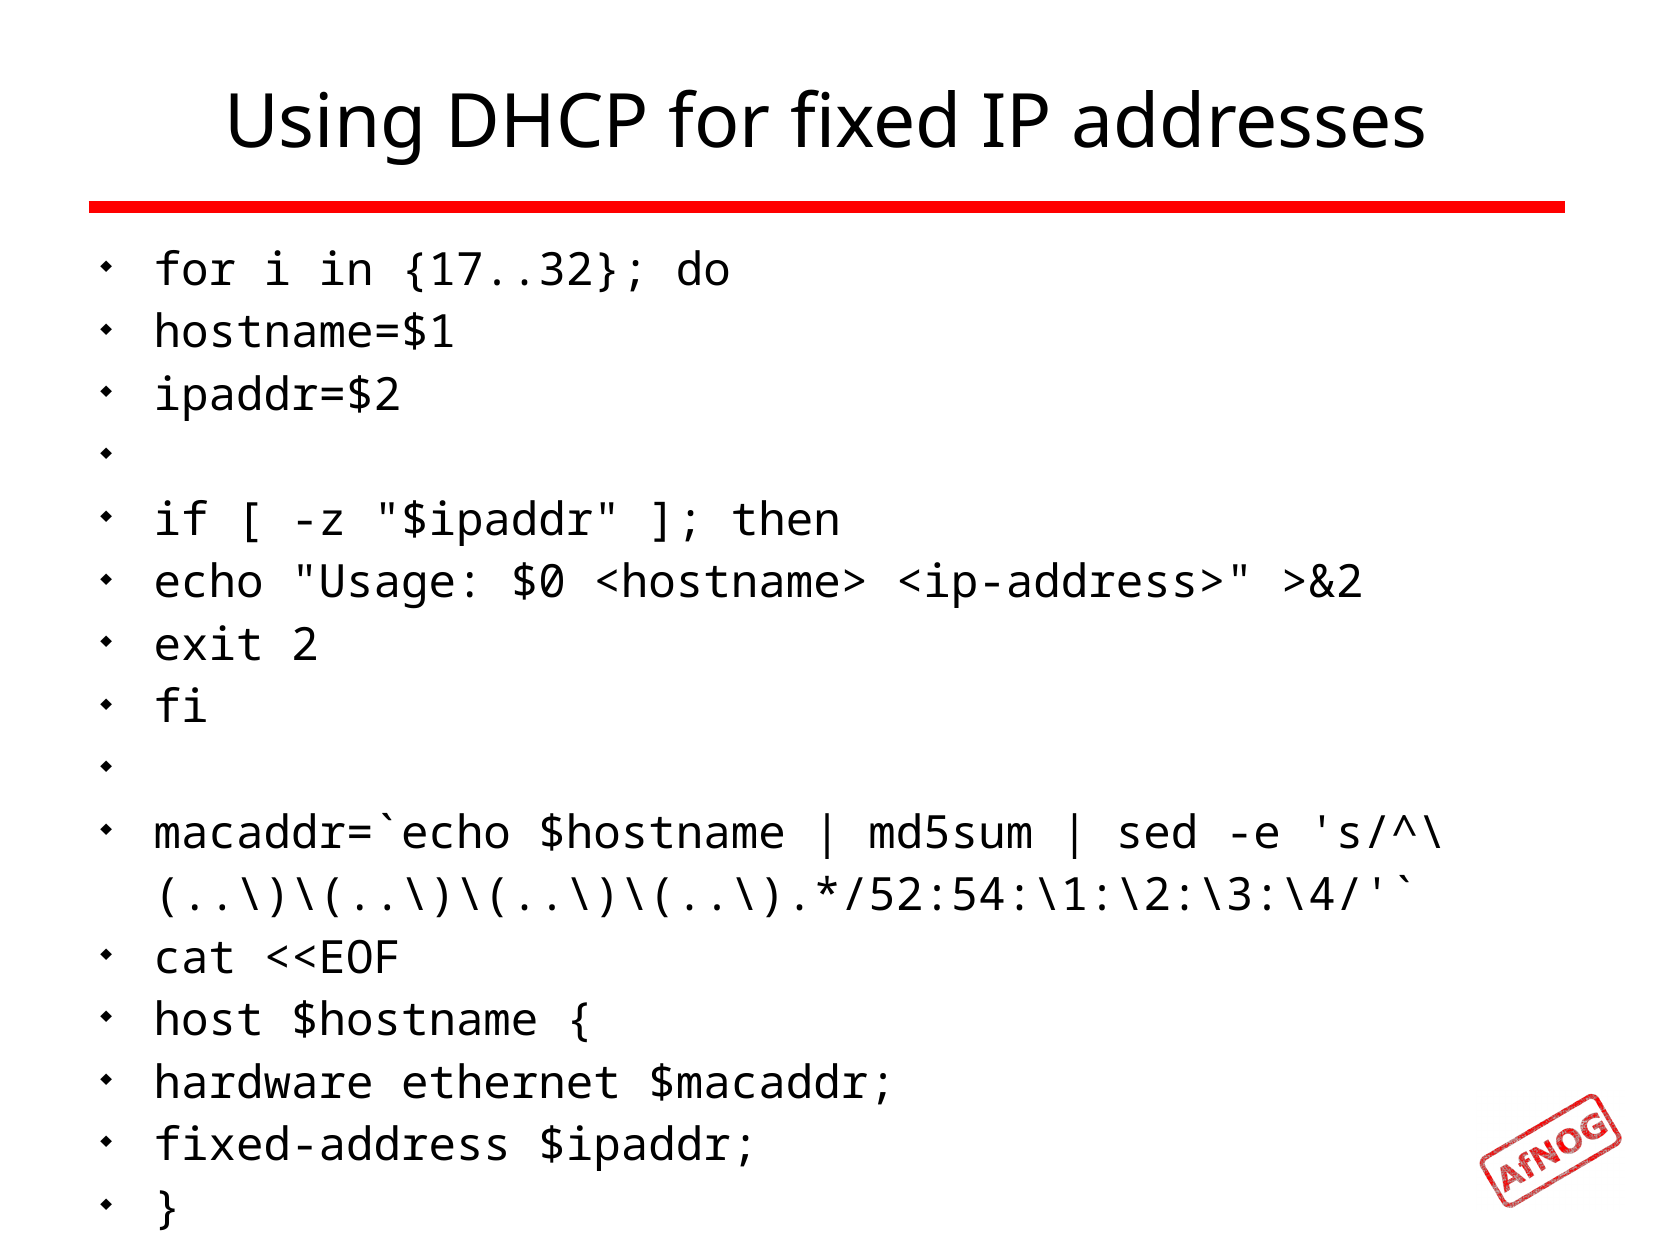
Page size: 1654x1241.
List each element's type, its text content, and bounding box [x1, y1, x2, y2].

title Using DHCP for fixed IP addresses [82, 29, 1571, 207]
picture [1571, 1090, 1625, 1211]
list for i in {17..32}; do hostname=$1 ipaddr=$2 if [ -z "$ipaddr" ]; then echo "Usage: $0 <hostname> <ip-address>" >&2 exit 2 fi macaddr=`echo $hostname | md5sum | sed -e 's/^\(..\)\(..\)\(..\)\(..\).*/52:54:\1:\2:\3:\4/'` cat <<EOF host $hostname { hardware ethernet $macaddr; fixed-address $ipaddr; } EOF exit 0 [82, 236, 1571, 1215]
